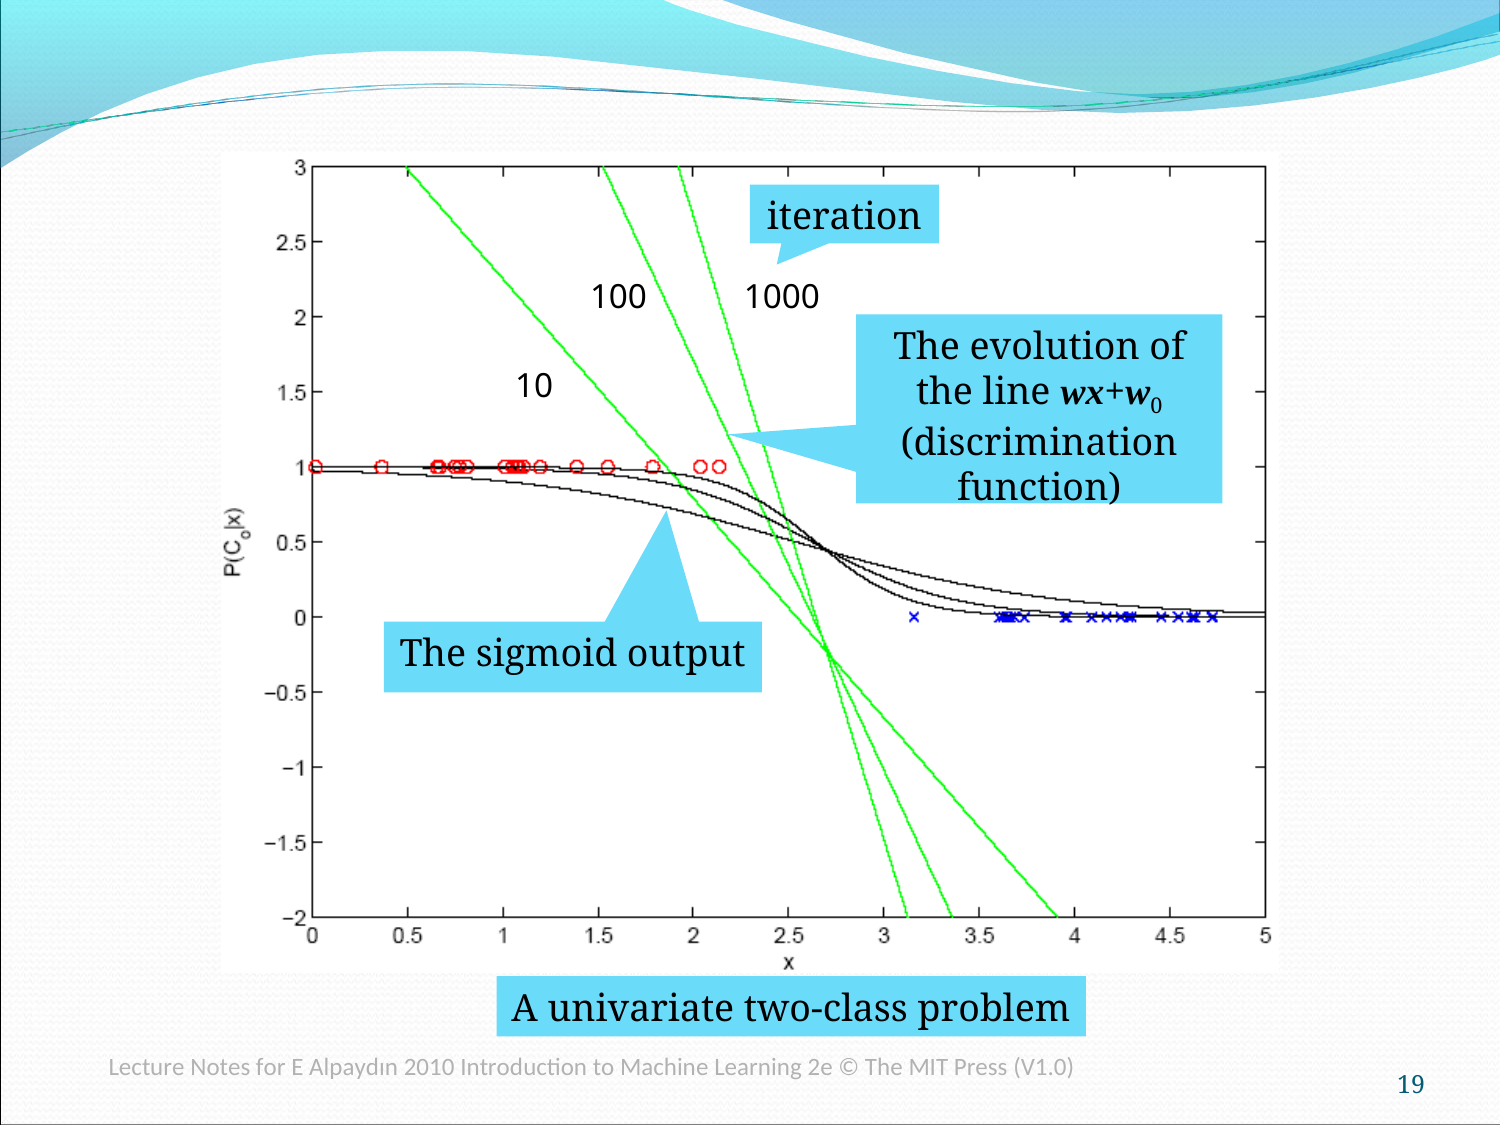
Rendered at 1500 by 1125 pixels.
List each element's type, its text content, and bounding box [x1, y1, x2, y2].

text_box The sigmoid output [383, 510, 762, 693]
text_box 100 [575, 267, 662, 323]
text_box The evolution of the line wx+w0 (discrimination function) [727, 314, 1223, 504]
text_box 1000 [729, 267, 835, 323]
text_box <number> [1299, 1042, 1426, 1103]
text_box iteration [749, 184, 939, 265]
text_box A univariate two-class problem [496, 976, 1086, 1037]
picture [0, 0, 1500, 1125]
text_box 10 [500, 356, 569, 413]
text_box Lecture Notes for E Alpaydın 2010 Introduction to Machine Learning 2e © The MIT Press (V1.0) [93, 1042, 1254, 1103]
